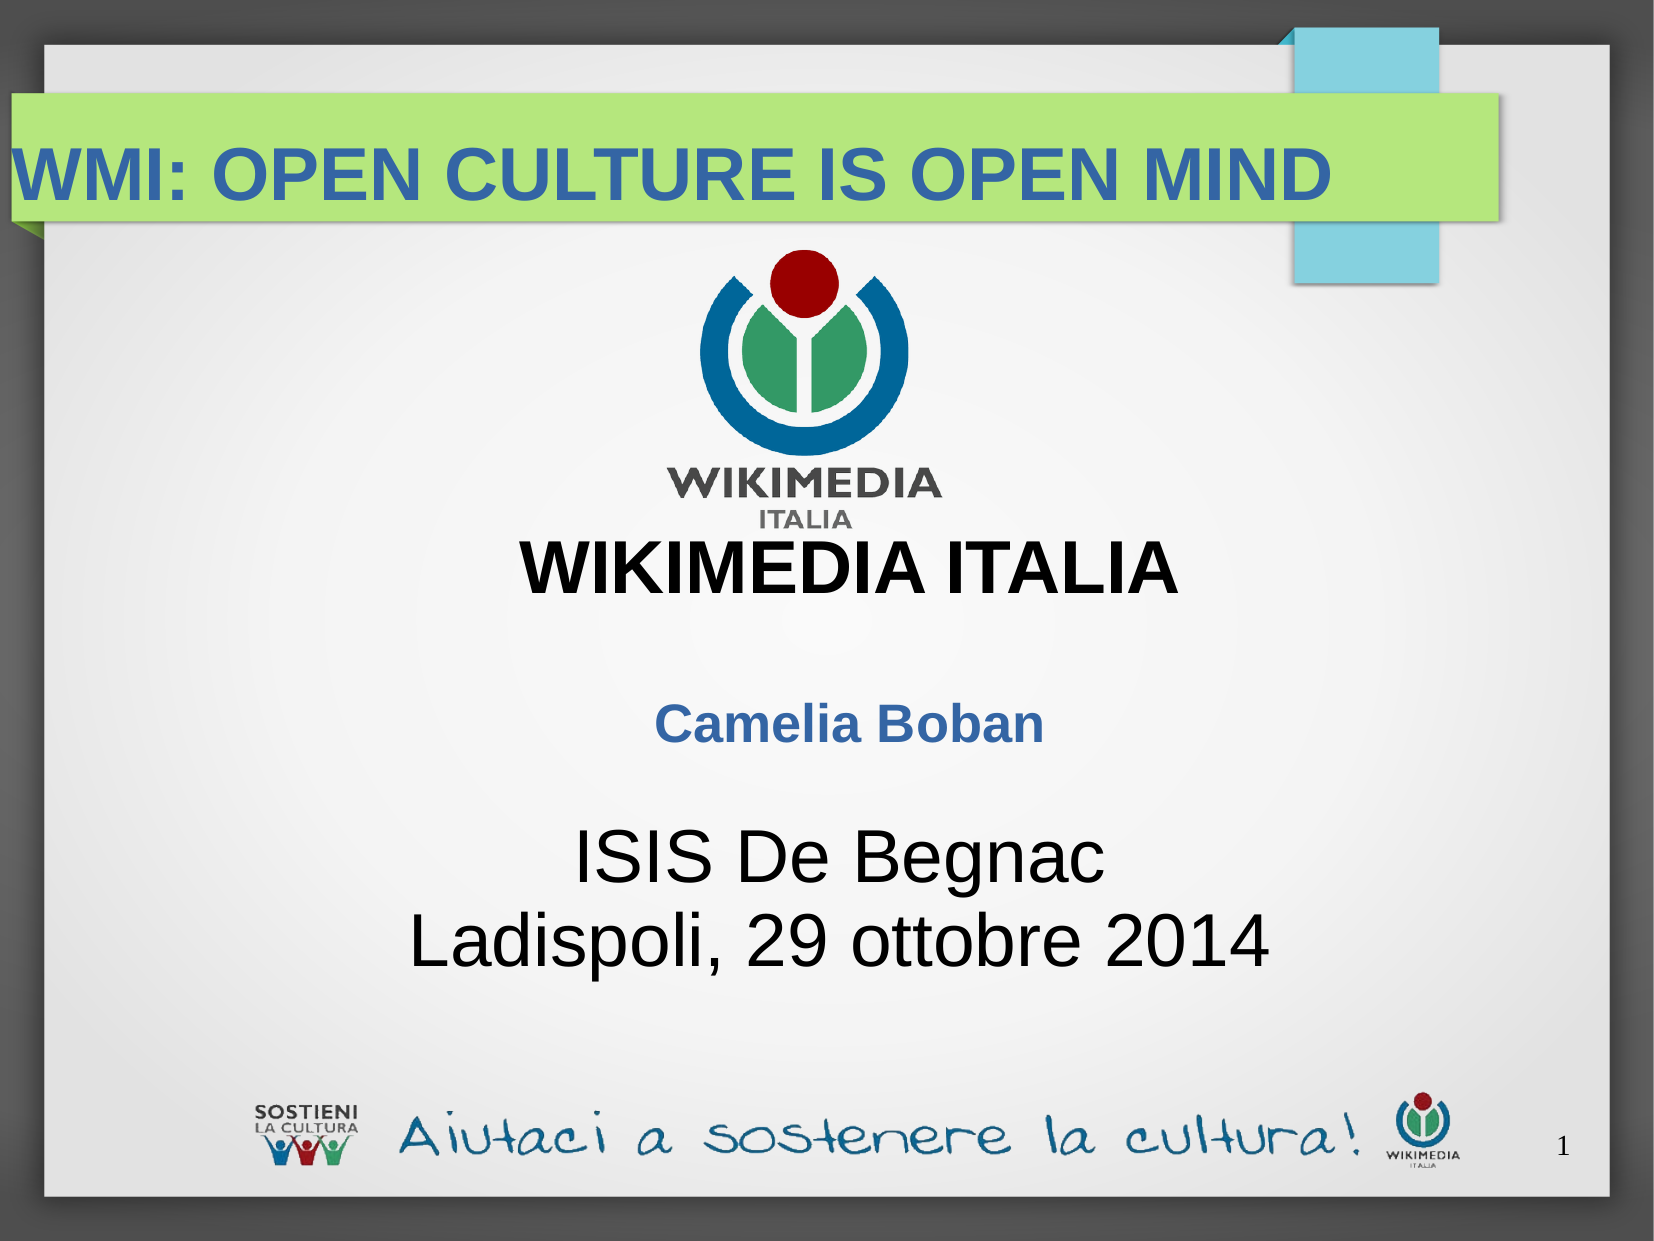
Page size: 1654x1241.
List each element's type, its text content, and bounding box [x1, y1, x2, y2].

title WMI: OPEN CULTURE IS OPEN MIND [11, 17, 1642, 249]
subtitle WIKIMEDIA ITALIA Camelia Boban ISIS De Begnac Ladispoli, 29 ottobre 2014 [94, 524, 1607, 1212]
picture [0, 0, 1654, 1241]
